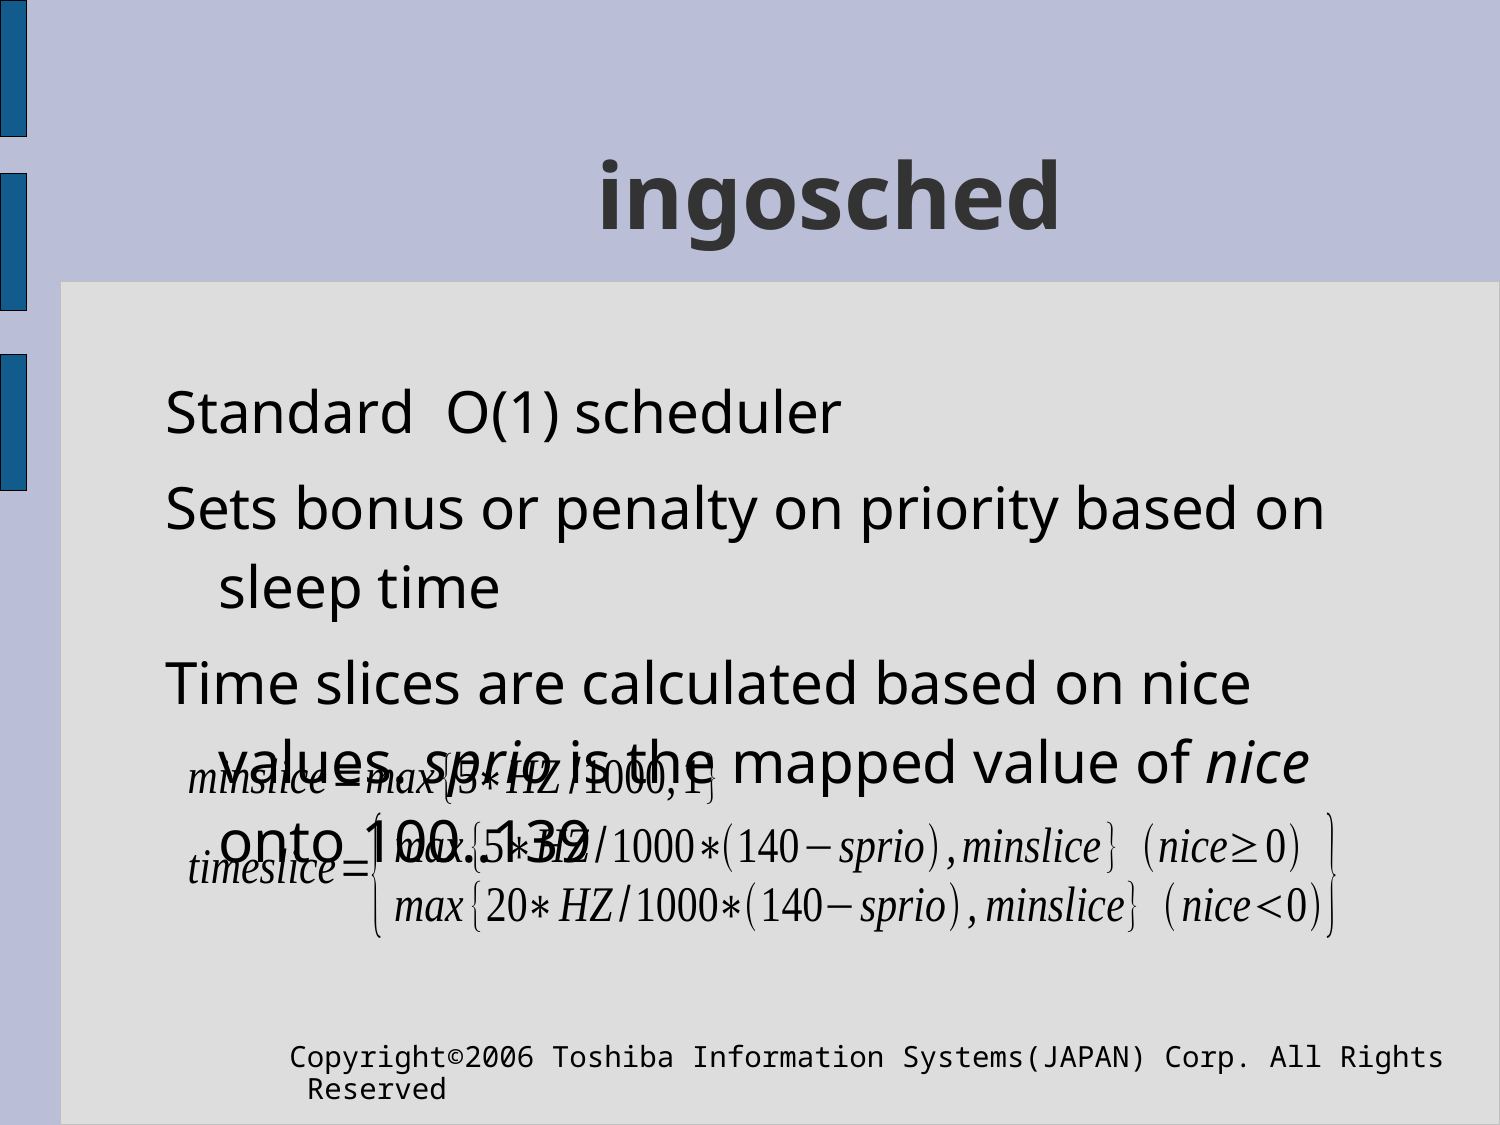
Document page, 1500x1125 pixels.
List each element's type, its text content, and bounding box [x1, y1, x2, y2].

chart [177, 750, 1359, 941]
list Standard O(1) scheduler Sets bonus or penalty on priority based on sleep time Time slices are calculated based on nice values. sprio is the mapped value of nice onto 100..139 [132, 363, 1439, 1000]
title ingosched [225, 99, 1436, 288]
